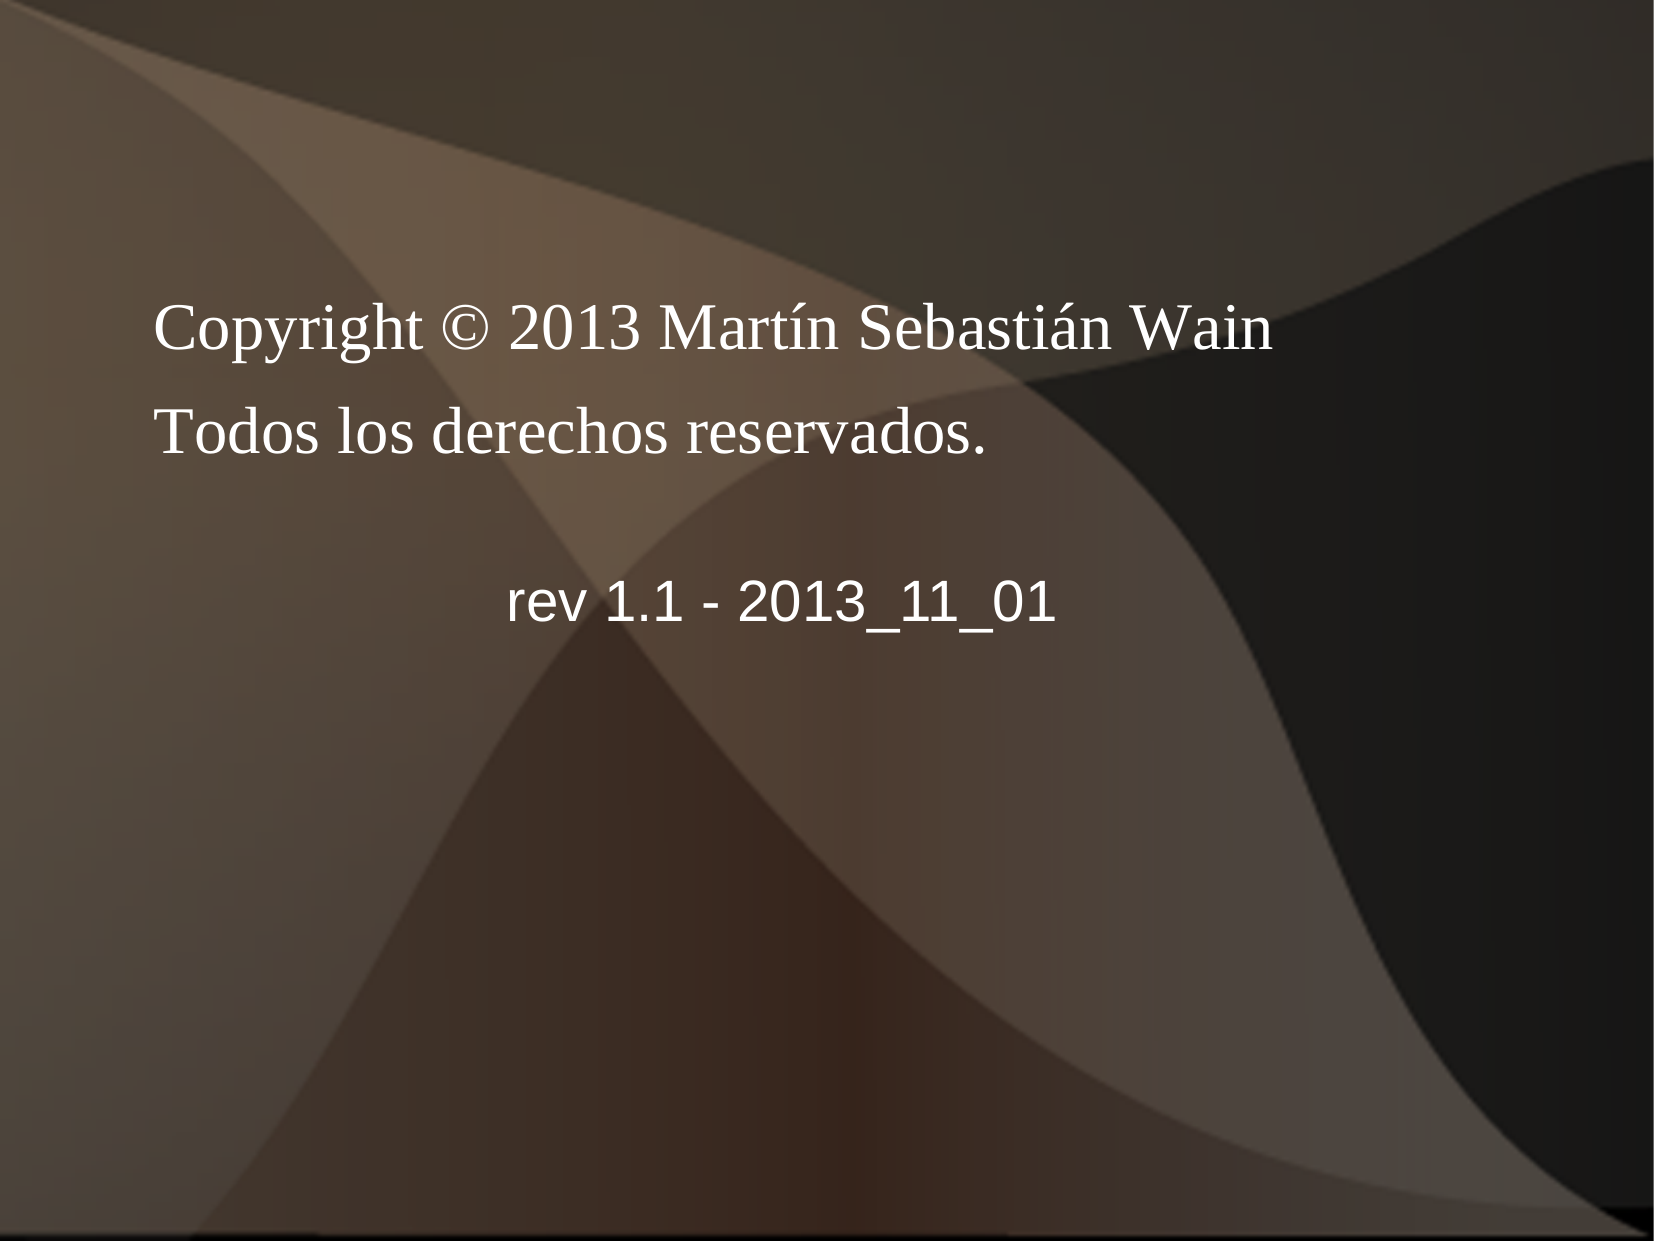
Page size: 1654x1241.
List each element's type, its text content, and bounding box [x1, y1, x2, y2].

picture [0, 0, 1654, 1241]
text_box rev 1.1 - 2013_11_01 [354, 561, 1211, 641]
list Copyright © 2013 Martín Sebastián Wain Todos los derechos reservados. [82, 290, 1571, 1109]
